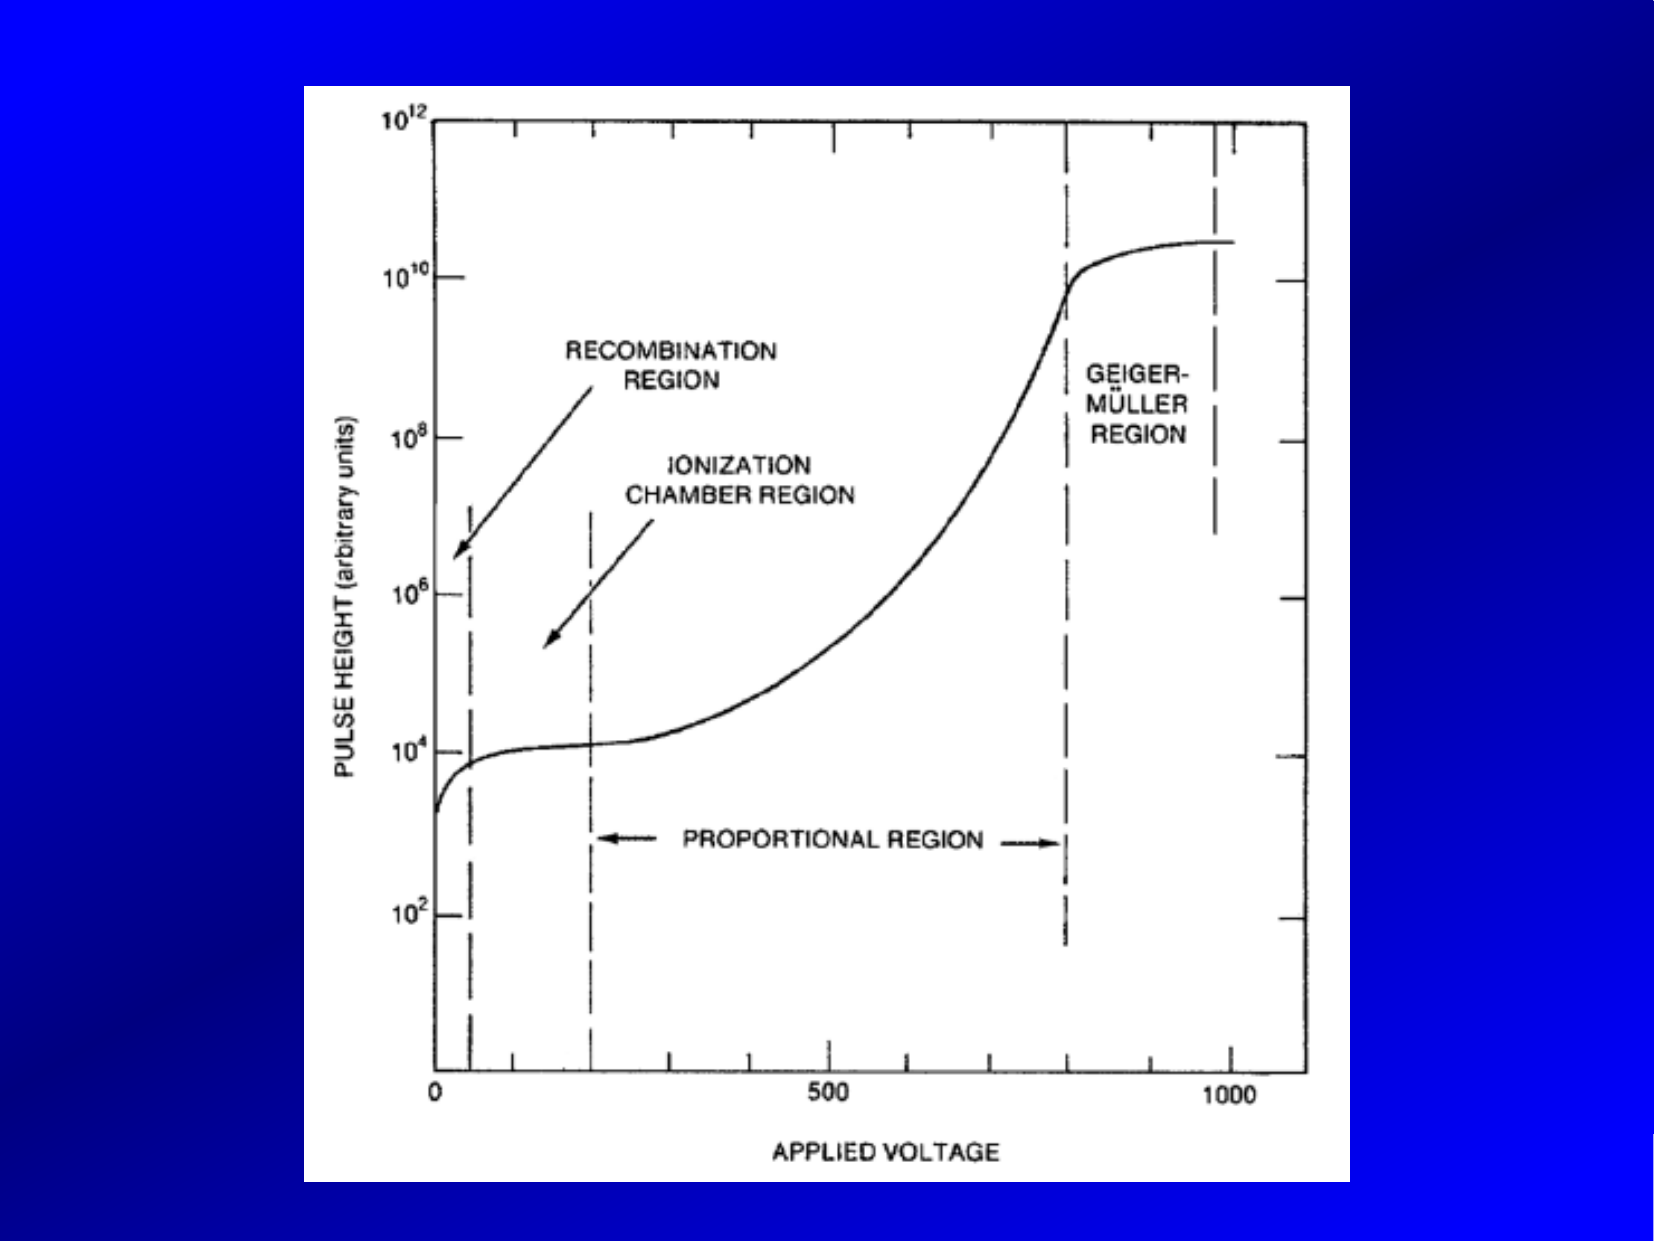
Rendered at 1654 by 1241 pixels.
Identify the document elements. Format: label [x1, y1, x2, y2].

picture [304, 86, 1350, 1182]
